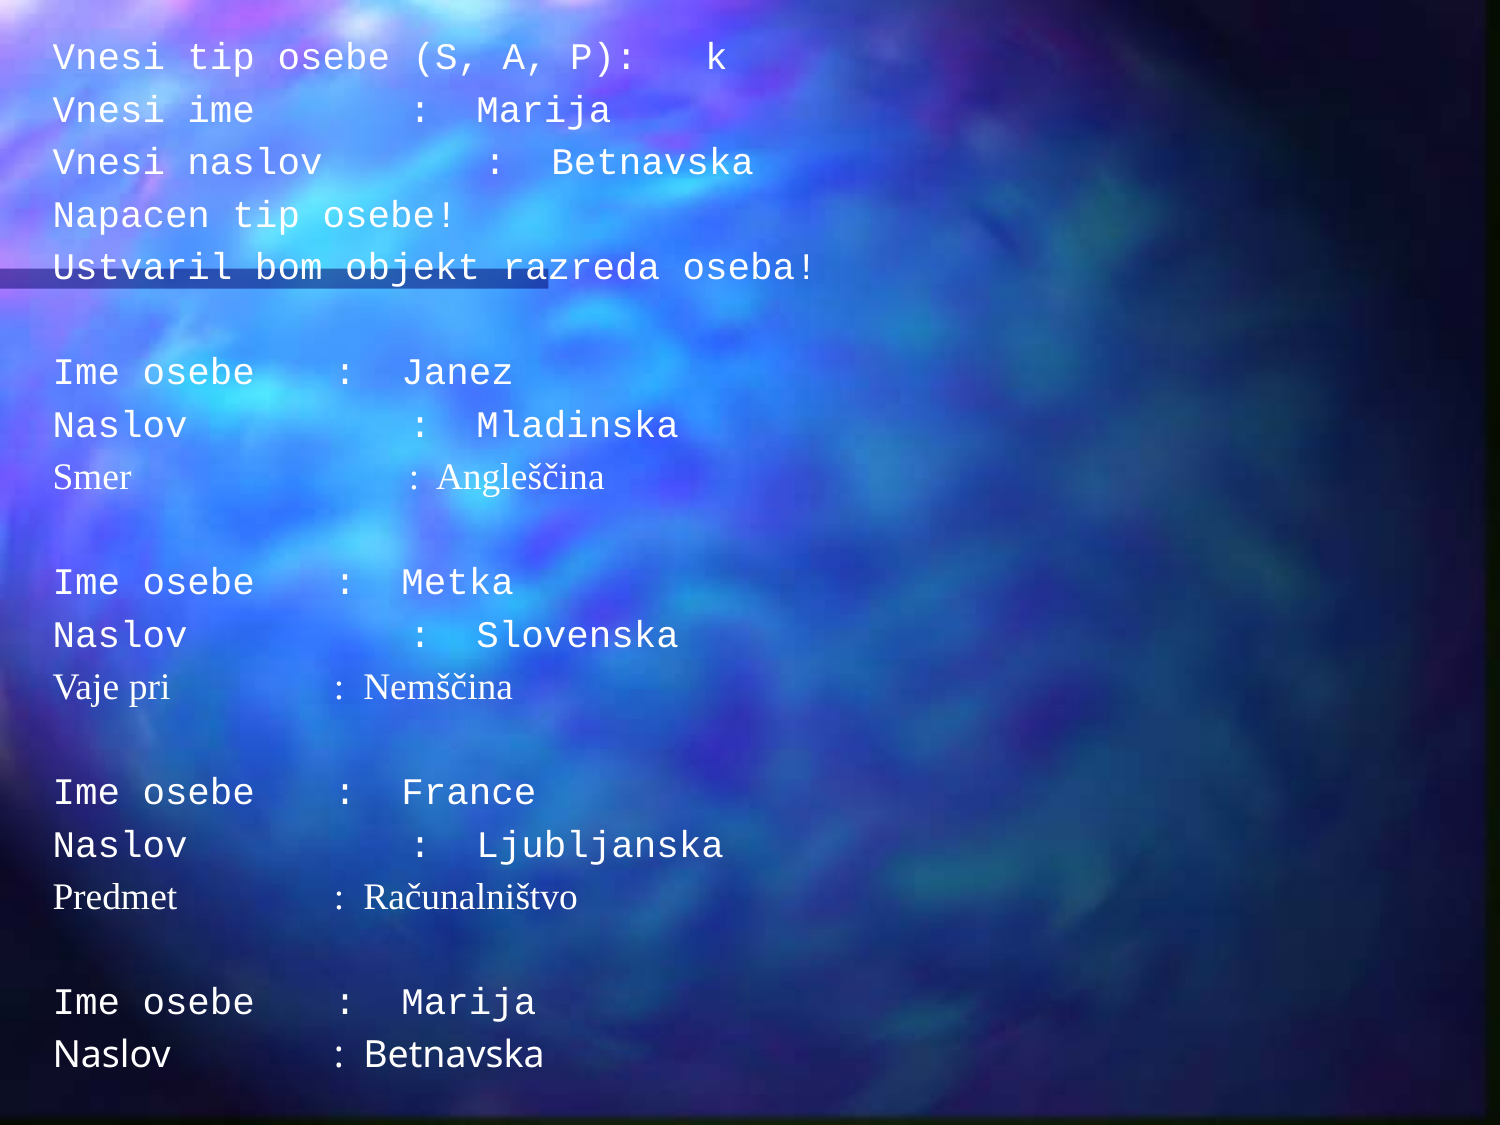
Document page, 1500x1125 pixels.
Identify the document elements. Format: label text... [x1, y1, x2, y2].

picture [148, 1000, 159, 1012]
picture [429, 1004, 438, 1012]
list Vnesi tip osebe (S, A, P): k Vnesi ime : Marija Vnesi naslov : Betnavska Napacen tip osebe! Ustvaril bom objekt razreda oseba! Ime osebe : Janez Naslov : Mladinska Smer : Angleščina Ime osebe : Metka Naslov : Slovenska Vaje pri : Nemščina Ime osebe : France Naslov : Ljubljanska Predmet : Računalništvo Ime osebe : Marija Naslov : Betnavska [37, 24, 1388, 1000]
picture [519, 1004, 528, 1012]
picture [216, 1000, 226, 1012]
picture [0, 0, 1500, 1125]
